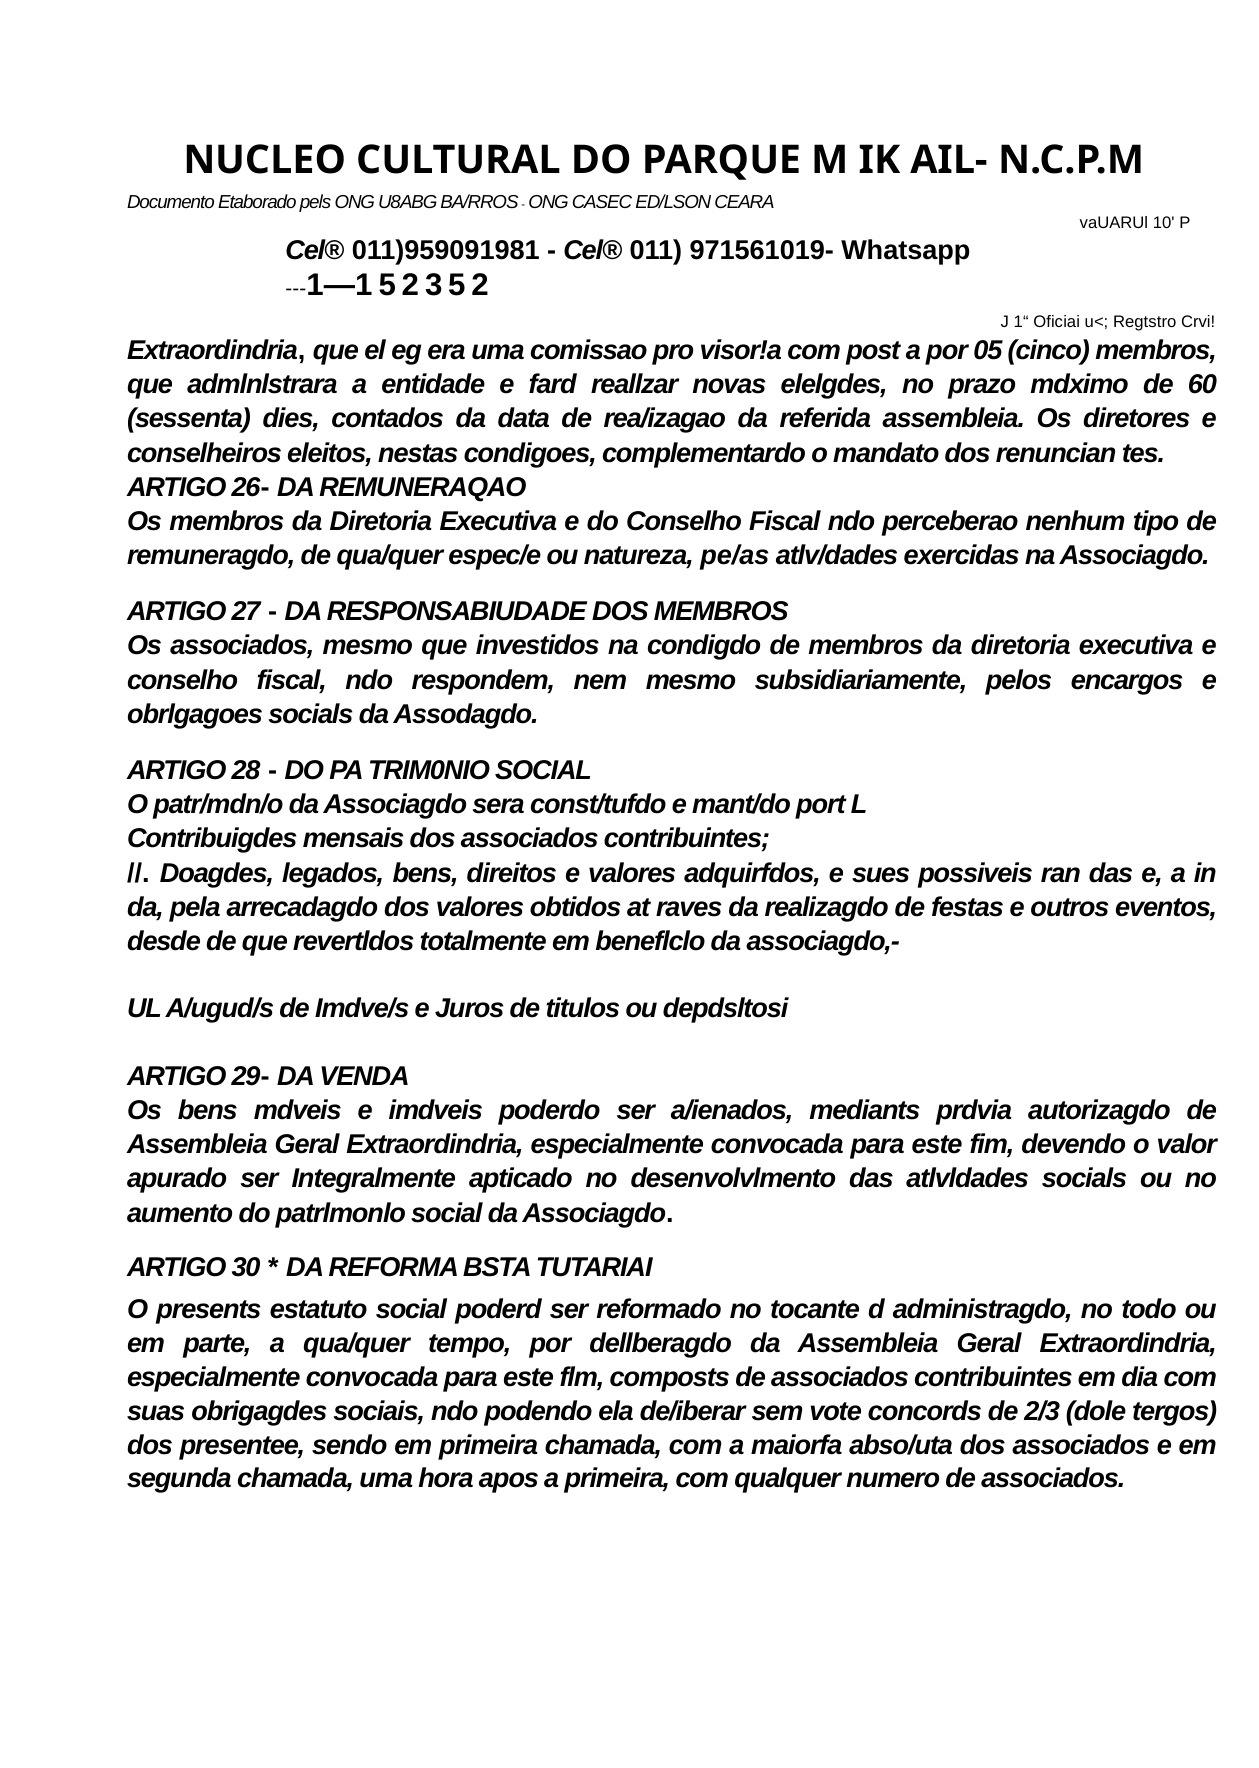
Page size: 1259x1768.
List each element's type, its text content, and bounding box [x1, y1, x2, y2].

text_box NUCLEO CULTURAL DO PARQUE M IK AIL- N.C.P.M Documento Etaborado pels ONG U8ABG BA/RROS - ONG CASEC ED/LSON CEARA vaUARUl 10' P Cel® 011)959091981 - Cel® 011) 971561019- Whatsapp ---1—1 5 2 3 5 2 J 1“ Oficiai u<; Regtstro Crvi! Extraordindria, que el eg era uma comissao pro visor!a com post a por 05 (cinco) membros, que admlnlstrara a entidade e fard reallzar novas elelgdes, no prazo mdximo de 60 (sessenta) dies, contados da data de rea/izagao da referida assembleia. Os diretores e conselheiros eleitos, nestas condigoes, complementardo o mandato dos renuncian tes. ARTIGO 26- DA REMUNERAQAO Os membros da Diretoria Executiva e do Conselho Fiscal ndo perceberao nenhum tipo de remuneragdo, de qua/quer espec/e ou natureza, pe/as atlv/dades exercidas na Associagdo. ARTIGO 27 - DA RESPONSABIUDADE DOS MEMBROS Os associados, mesmo que investidos na condigdo de membros da diretoria executiva e conselho fiscal, ndo respondem, nem mesmo subsidiariamente, pelos encargos e obrlgagoes socials da Assodagdo. ARTIGO 28 - DO PA TRIM0NIO SOCIAL O patr/mdn/o da Associagdo sera const/tufdo e mant/do port L Contribuigdes mensais dos associados contribuintes; //. Doagdes, legados, bens, direitos e valores adquirfdos, e sues possiveis ran das e, a in da, pela arrecadagdo dos valores obtidos at raves da realizagdo de festas e outros eventos, desde de que revertldos totalmente em beneflclo da associagdo,- UL A/ugud/s de Imdve/s e Juros de titulos ou depdsltosi ARTIGO 29- DA VENDA Os bens mdveis e imdveis poderdo ser a/ienados, mediants prdvia autorizagdo de Assembleia Geral Extraordindria, especialmente convocada para este fim, devendo o valor apurado ser Integralmente apticado no desenvolvlmento das atlvldades socials ou no aumento do patrlmonlo social da Associagdo. ARTIGO 30 * DA REFORMA BSTA TUTARIAi O presents estatuto social poderd ser reformado no tocante d administragdo, no todo ou em parte, a qua/quer tempo, por dellberagdo da Assembleia Geral Extraordindria, especialmente convocada para este flm, composts de associados contribuintes em dia com suas obrigagdes sociais, ndo podendo ela de/iberar sem vote concords de 2/3 (dole tergos) dos presentee, sendo em primeira chamada, com a maiorfa abso/uta dos associados e em segunda chamada, uma hora apos a primeira, com qualquer numero de associados. [127, 133, 1216, 1615]
